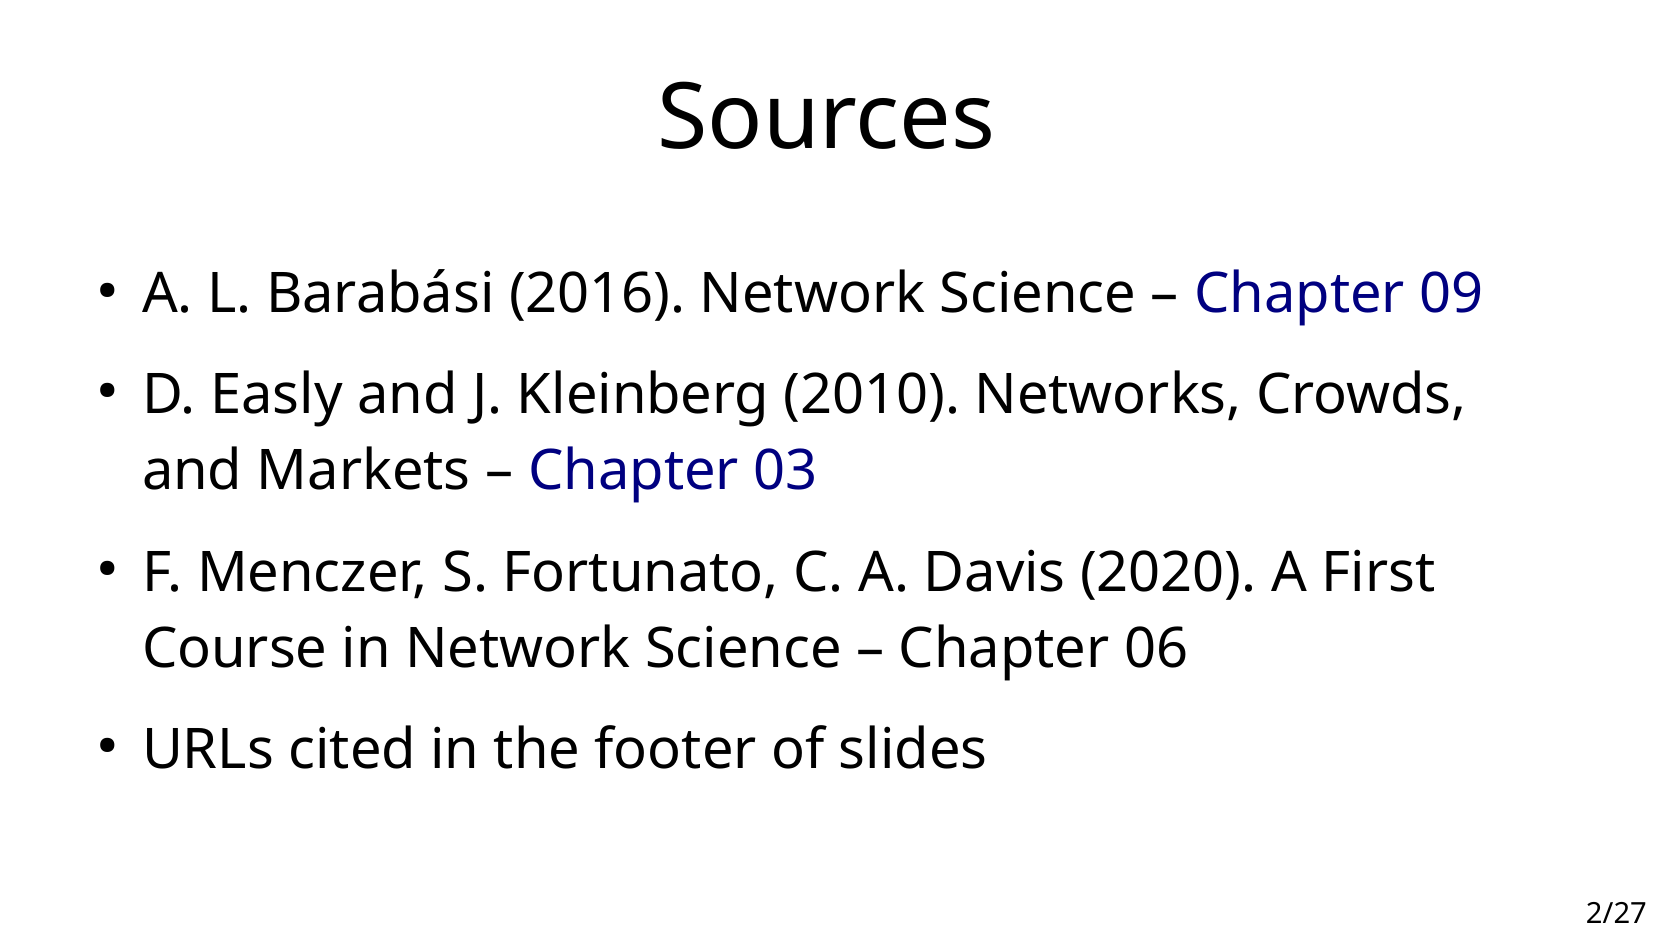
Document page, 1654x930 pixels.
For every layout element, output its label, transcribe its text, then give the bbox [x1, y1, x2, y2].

title Sources [82, 1, 1571, 225]
list A. L. Barabási (2016). Network Science – Chapter 09 D. Easly and J. Kleinberg (2010). Networks, Crowds, and Markets – Chapter 03 F. Menczer, S. Fortunato, C. A. Davis (2020). A First Course in Network Science – Chapter 06 URLs cited in the footer of slides [82, 252, 1571, 793]
